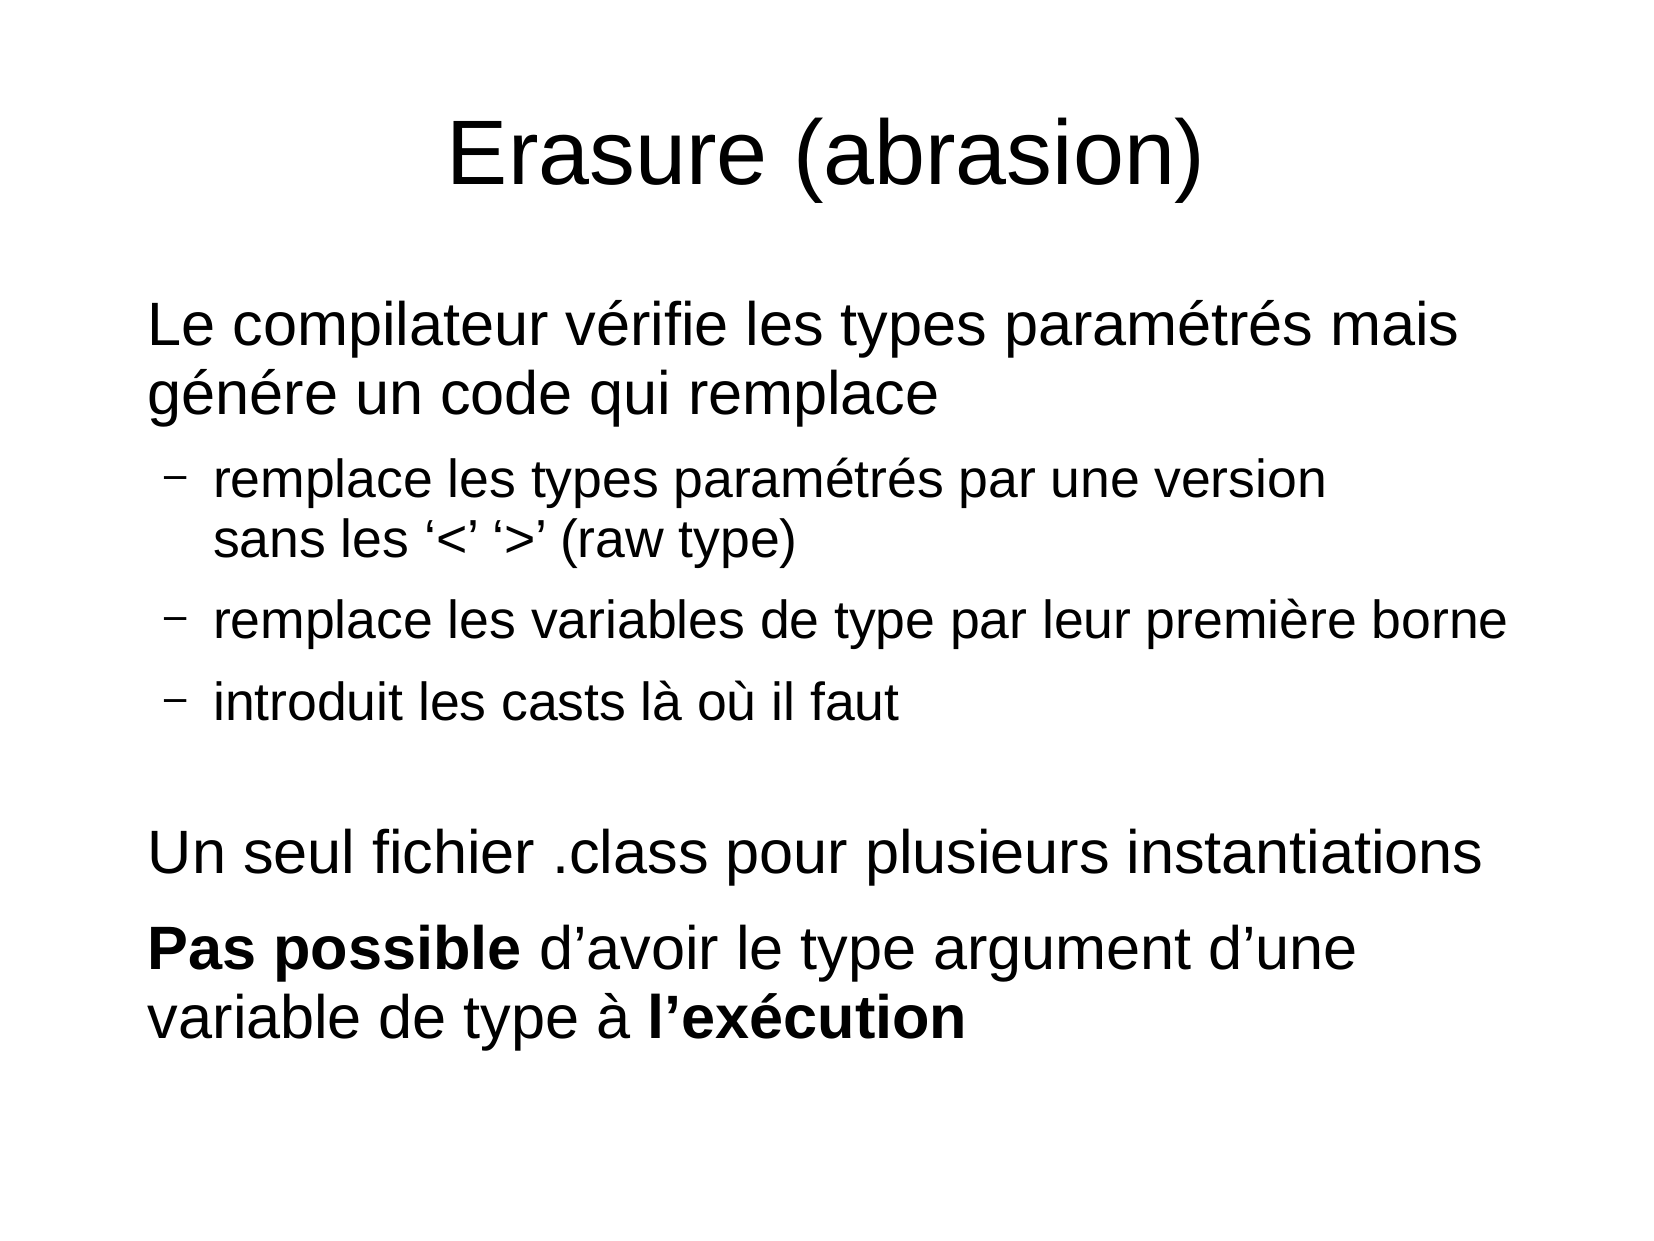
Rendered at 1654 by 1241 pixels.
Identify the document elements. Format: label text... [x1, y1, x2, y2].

list Le compilateur vérifie les types paramétrés mais génére un code qui remplace remplace les types paramétrés par une version sans les ‘<’ ‘>’ (raw type) remplace les variables de type par leur première borne introduit les casts là où il faut Un seul fichier .class pour plusieurs instantiations Pas possible d’avoir le type argument d’une variable de type à l’exécution [82, 290, 1571, 1066]
title Erasure (abrasion) [82, 49, 1571, 257]
